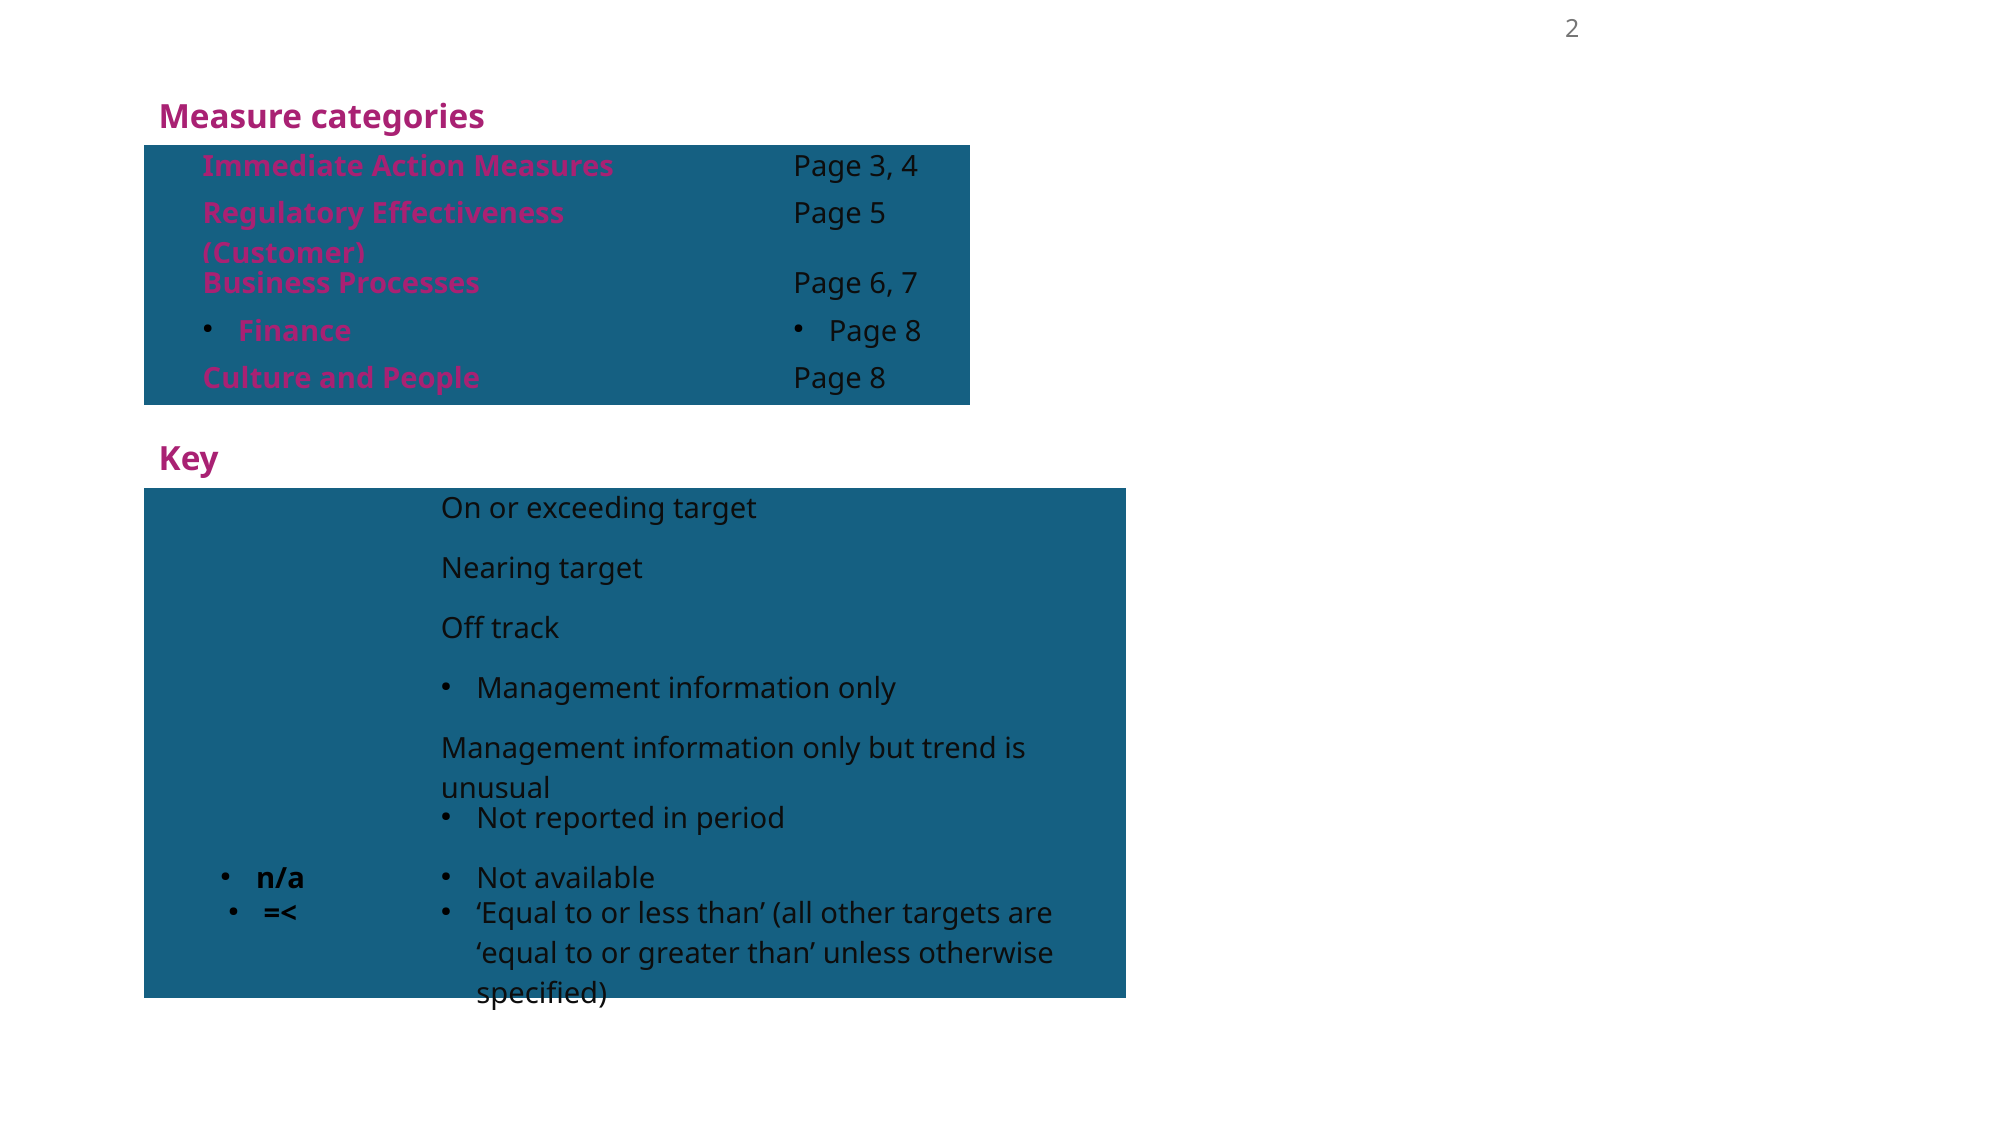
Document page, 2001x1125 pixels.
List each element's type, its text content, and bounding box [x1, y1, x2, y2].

table_cell Not available [382, 858, 1126, 893]
table_header Page 3, 4 [734, 145, 970, 193]
table_cell Page 6, 7 [734, 263, 970, 310]
title Measure categories [143, 87, 874, 144]
slide_number 2 [1550, 0, 2000, 60]
table_cell [144, 798, 382, 858]
table_cell Business Processes [144, 263, 734, 310]
table_cell Management information only but trend is unusual [382, 728, 1126, 798]
table_cell Finance [144, 310, 734, 358]
table_cell Page 8 [734, 358, 970, 405]
table_cell Page 8 [734, 310, 970, 358]
table_cell n/a [144, 858, 382, 893]
table_cell Off track [382, 608, 1126, 668]
table_cell [144, 608, 382, 668]
table_cell [144, 548, 382, 608]
table_cell =< [144, 893, 382, 998]
text_box Key [143, 429, 874, 485]
table_cell Page 5 [734, 193, 970, 263]
table_header On or exceeding target [382, 488, 1126, 548]
table_header Immediate Action Measures [144, 145, 734, 193]
table_cell Culture and People [144, 358, 734, 405]
table_cell [144, 668, 382, 728]
table_header [144, 488, 382, 548]
table_cell Regulatory Effectiveness (Customer) [144, 193, 734, 263]
table_cell Not reported in period [382, 798, 1126, 858]
table_cell Nearing target [382, 548, 1126, 608]
table_cell ‘Equal to or less than’ (all other targets are ‘equal to or greater than’ unless otherwise specified) [382, 893, 1126, 998]
table_cell Management information only [382, 668, 1126, 728]
table_cell [144, 728, 382, 798]
